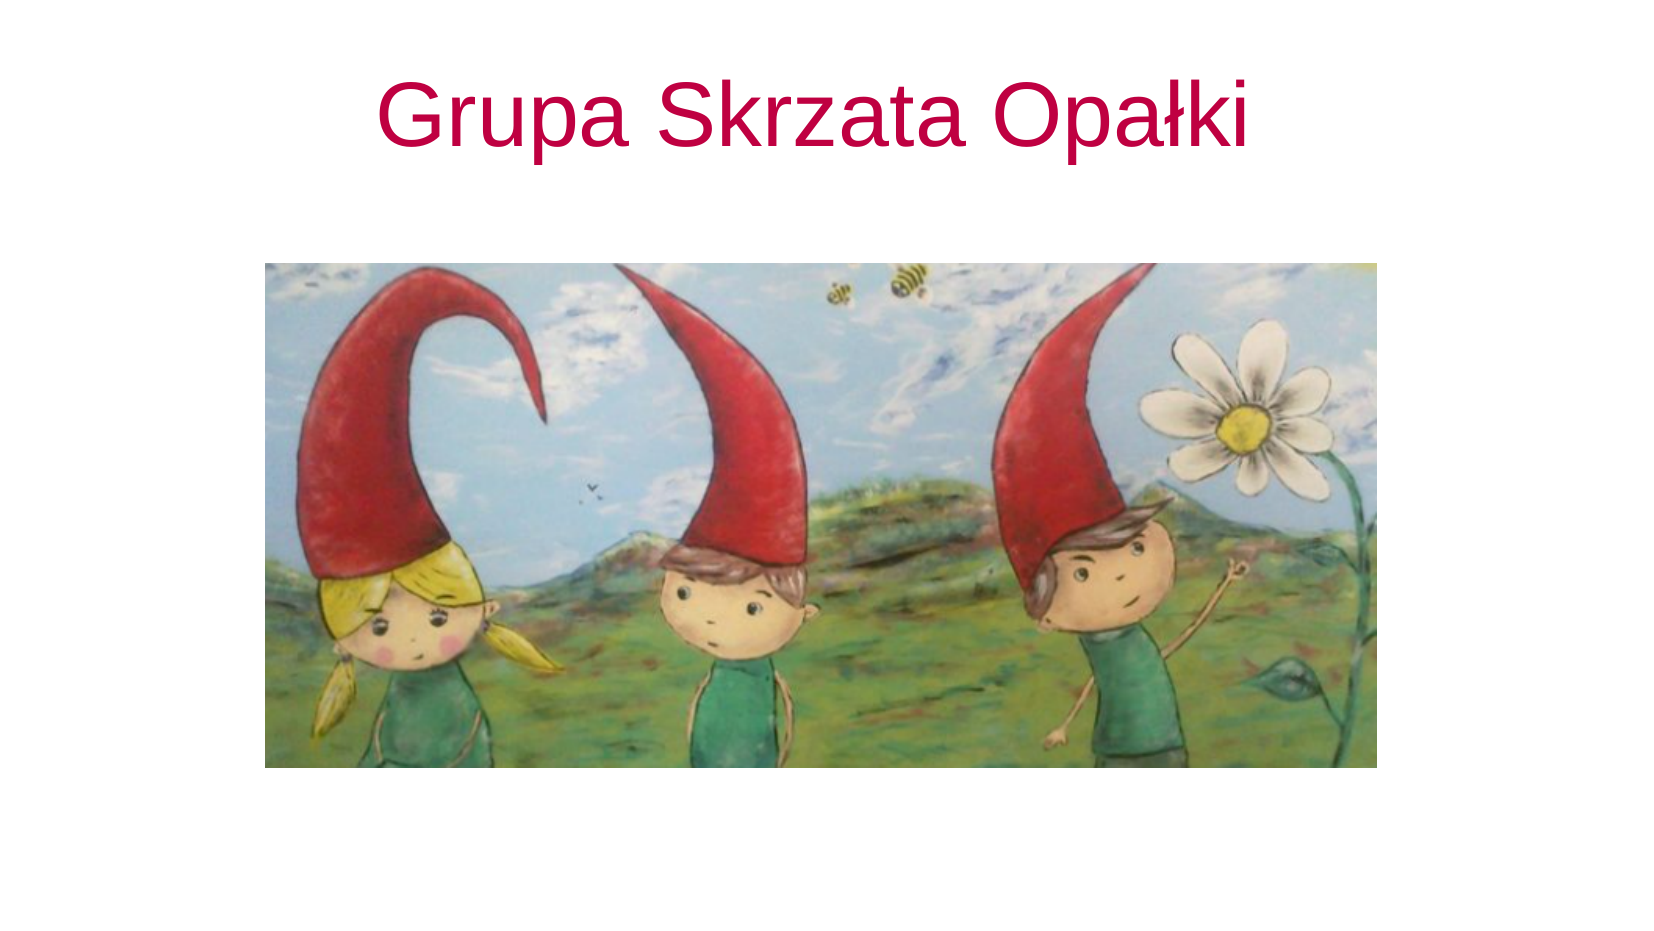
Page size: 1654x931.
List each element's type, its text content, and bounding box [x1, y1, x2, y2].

title Grupa Skrzata Opałki [82, 37, 1571, 193]
picture [265, 263, 1377, 768]
